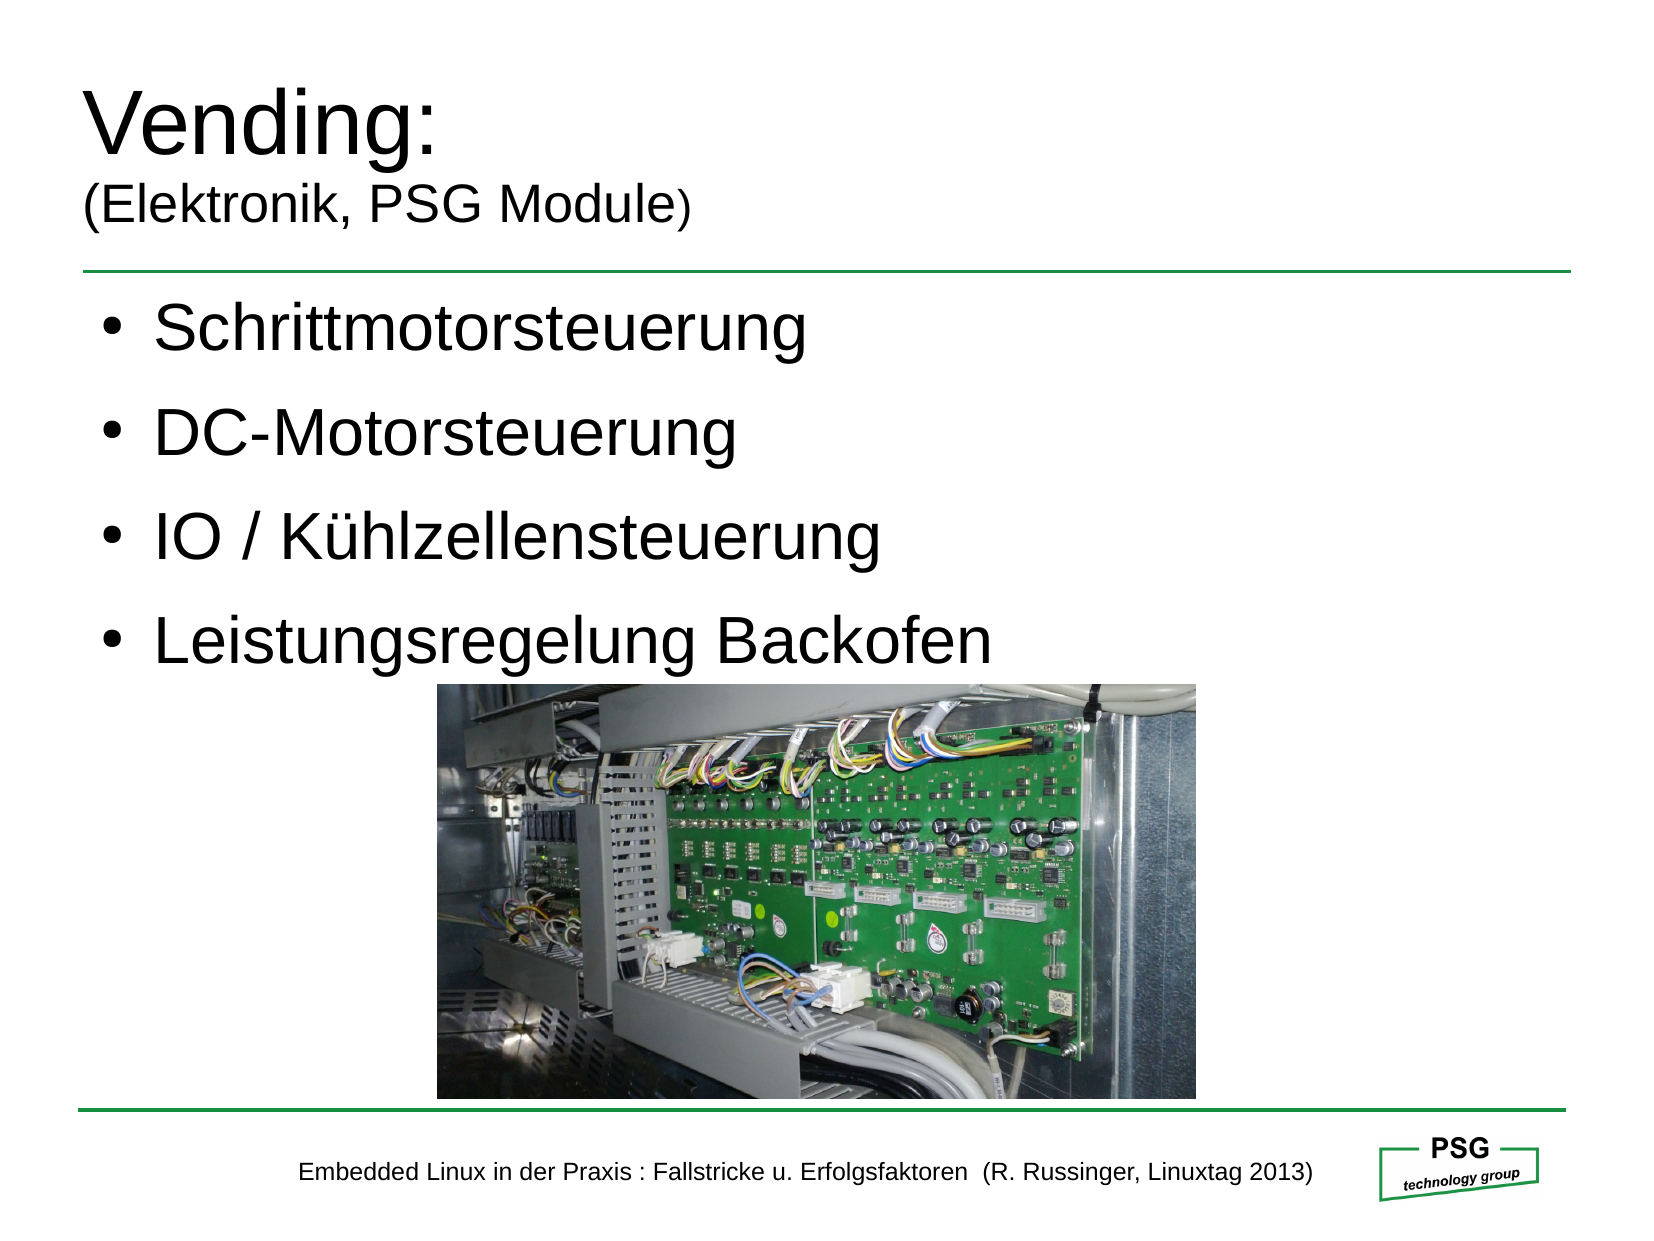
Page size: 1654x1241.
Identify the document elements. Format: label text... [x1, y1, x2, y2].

picture [1375, 1134, 1543, 1205]
list Schrittmotorsteuerung DC-Motorsteuerung IO / Kühlzellensteuerung Leistungsregelung Backofen [82, 290, 1538, 686]
picture [437, 684, 1196, 1099]
title Vending: (Elektronik, PSG Module) [82, 49, 1571, 257]
